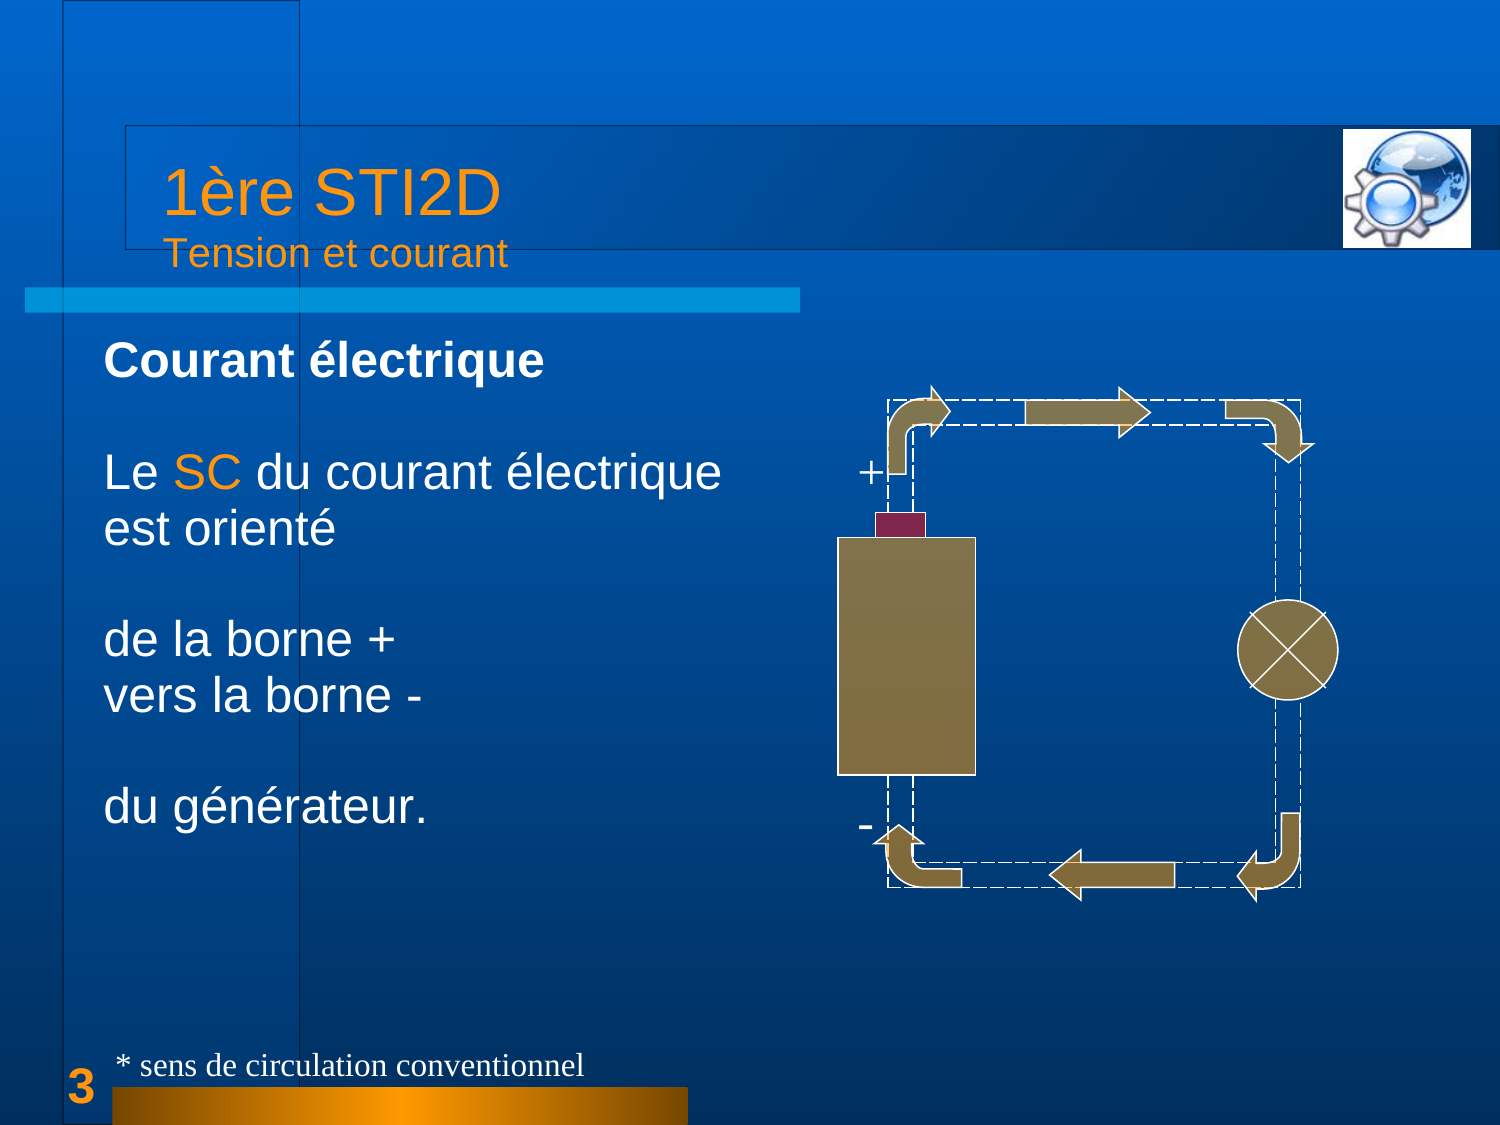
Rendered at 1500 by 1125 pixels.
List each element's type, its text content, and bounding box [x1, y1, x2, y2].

text_box [1237, 616, 1285, 684]
text_box [887, 386, 951, 475]
text_box [1253, 599, 1322, 648]
text_box [1237, 813, 1300, 901]
picture [1343, 129, 1471, 248]
text_box [1253, 652, 1322, 700]
text_box [1290, 615, 1338, 685]
text_box [1225, 400, 1314, 463]
text_box [837, 512, 976, 775]
text_box [1049, 849, 1175, 901]
text_box [1025, 387, 1151, 438]
text_box + [825, 431, 901, 508]
text_box * sens de circulation conventionnel [100, 1039, 1400, 1092]
text_box [874, 824, 962, 888]
text_box Courant électrique Le SC du courant électrique est orienté de la borne + vers la borne - du générateur. [88, 325, 768, 1013]
text_box - [825, 781, 890, 858]
